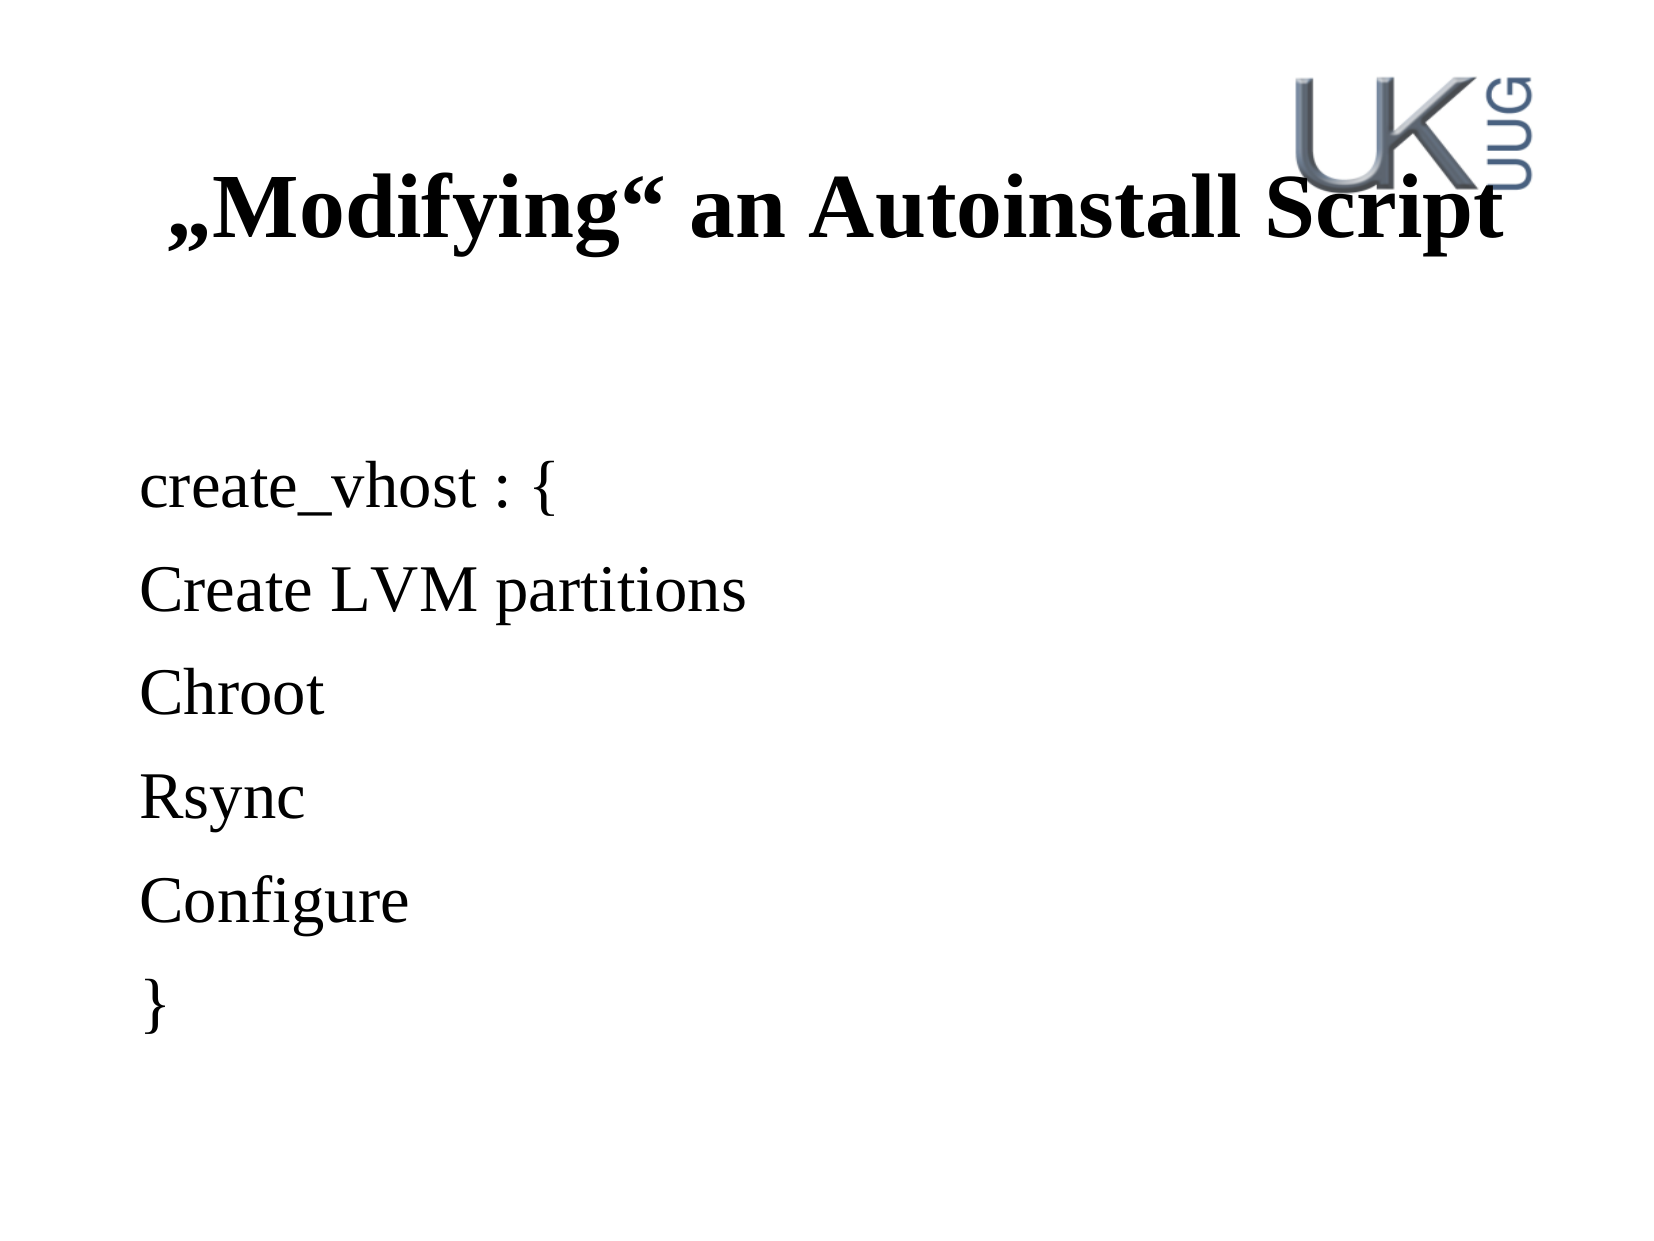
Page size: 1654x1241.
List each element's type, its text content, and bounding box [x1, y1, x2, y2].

picture [1289, 74, 1538, 196]
list create_vhost : { Create LVM partitions Chroot Rsync Configure } [121, 344, 1534, 1241]
title „Modifying“ an Autoinstall Script [121, 102, 1534, 311]
